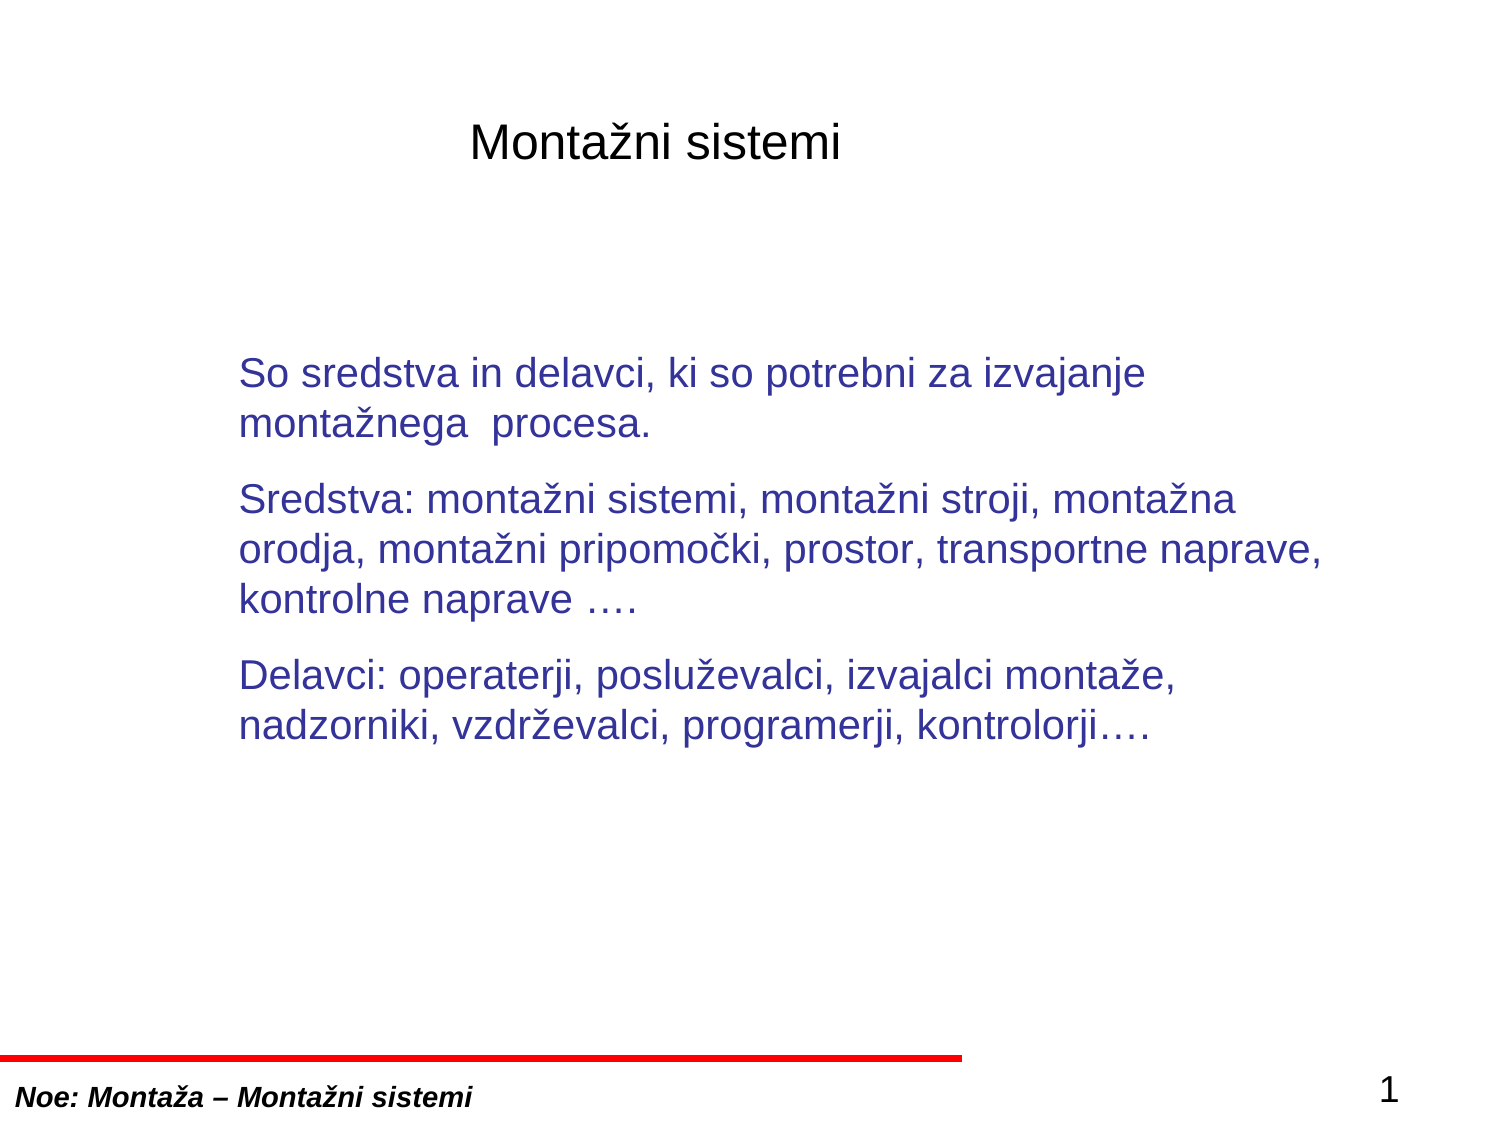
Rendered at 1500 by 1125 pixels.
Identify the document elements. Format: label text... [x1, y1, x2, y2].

text_box Montažni sistemi [88, 101, 1223, 178]
text_box So sredstva in delavci, ki so potrebni za izvajanje montažnega procesa. Sredstva: montažni sistemi, montažni stroji, montažna orodja, montažni pripomočki, prostor, transportne naprave, kontrolne naprave …. Delavci: operaterji, posluževalci, izvajalci montaže, nadzorniki, vzdrževalci, programerji, kontrolorji…. [194, 338, 1341, 756]
